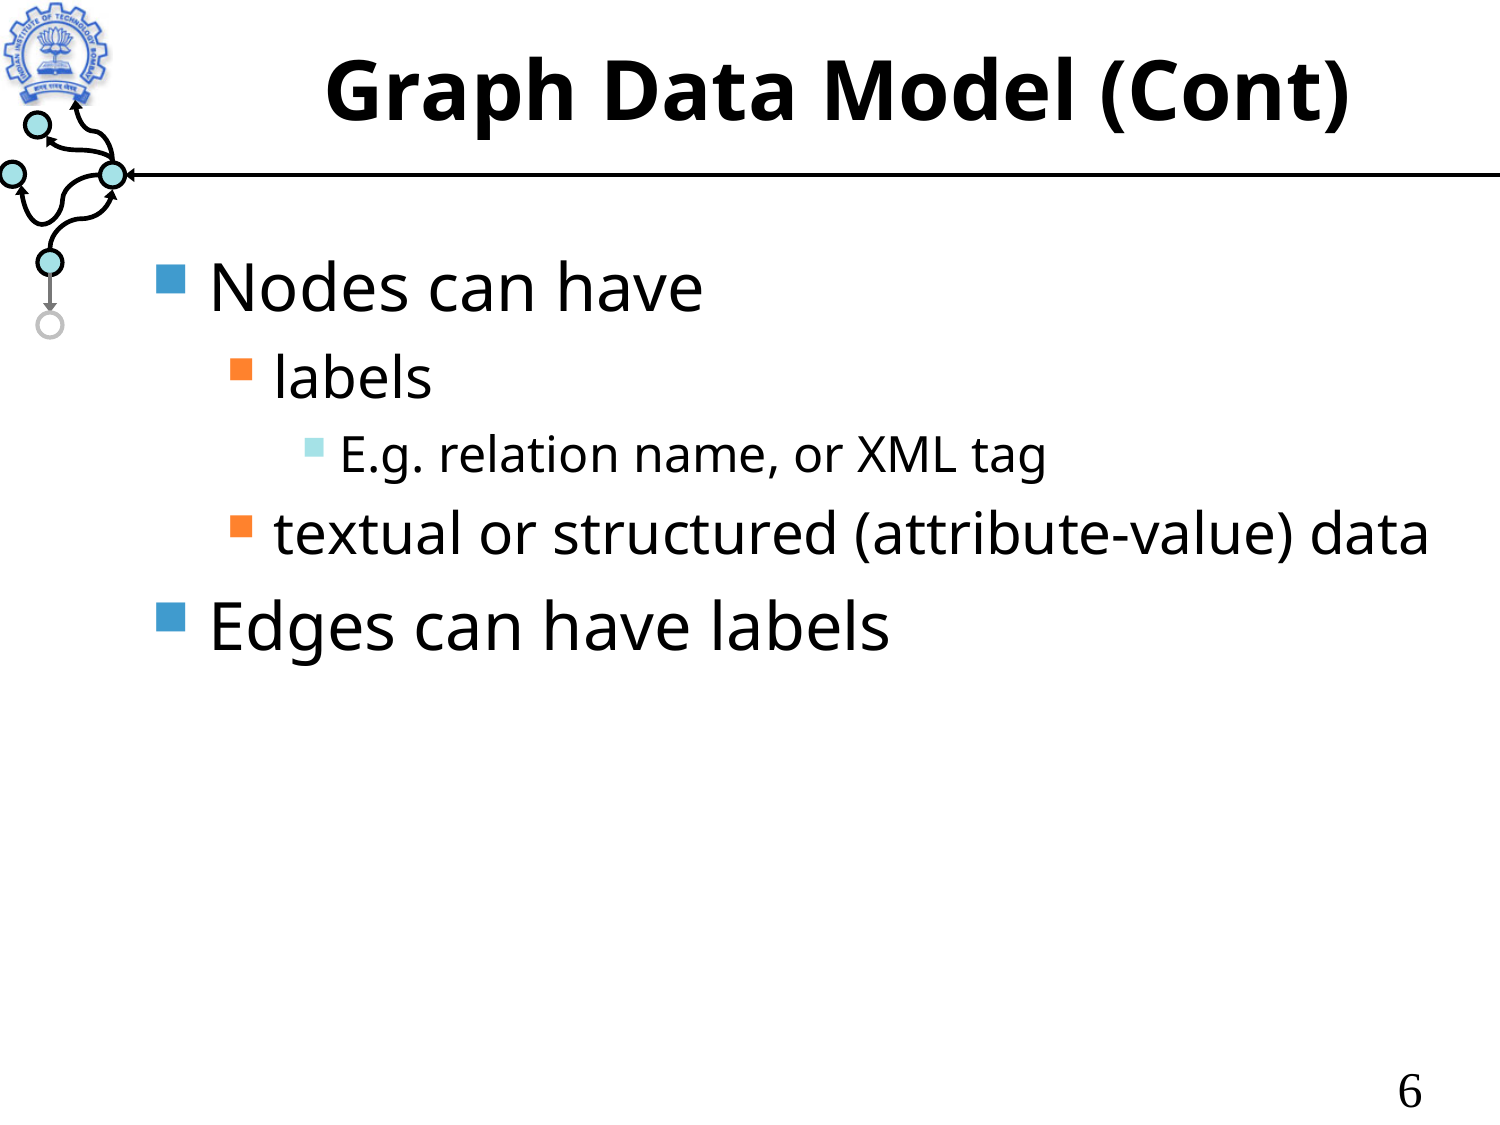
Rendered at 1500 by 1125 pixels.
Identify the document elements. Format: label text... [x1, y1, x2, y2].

title Graph Data Model (Cont) [200, 12, 1476, 163]
picture [0, 0, 113, 106]
list Nodes can have labels E.g. relation name, or XML tag textual or structured (attribute-value) data Edges can have labels [137, 237, 1450, 1063]
